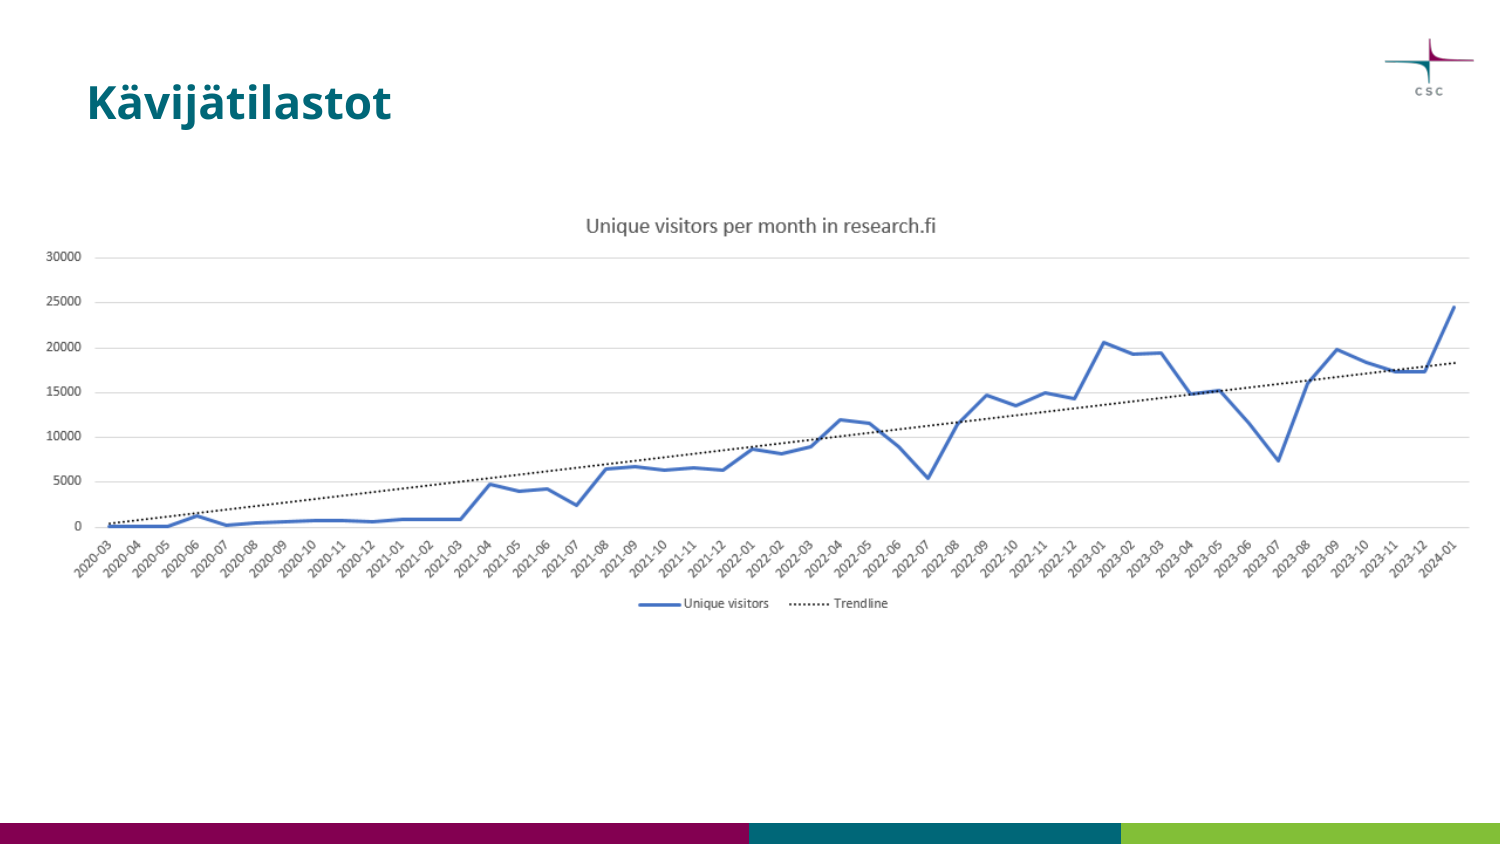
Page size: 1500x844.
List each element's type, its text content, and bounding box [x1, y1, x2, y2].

title Kävijätilastot [75, 30, 1346, 172]
picture [43, 206, 1484, 615]
